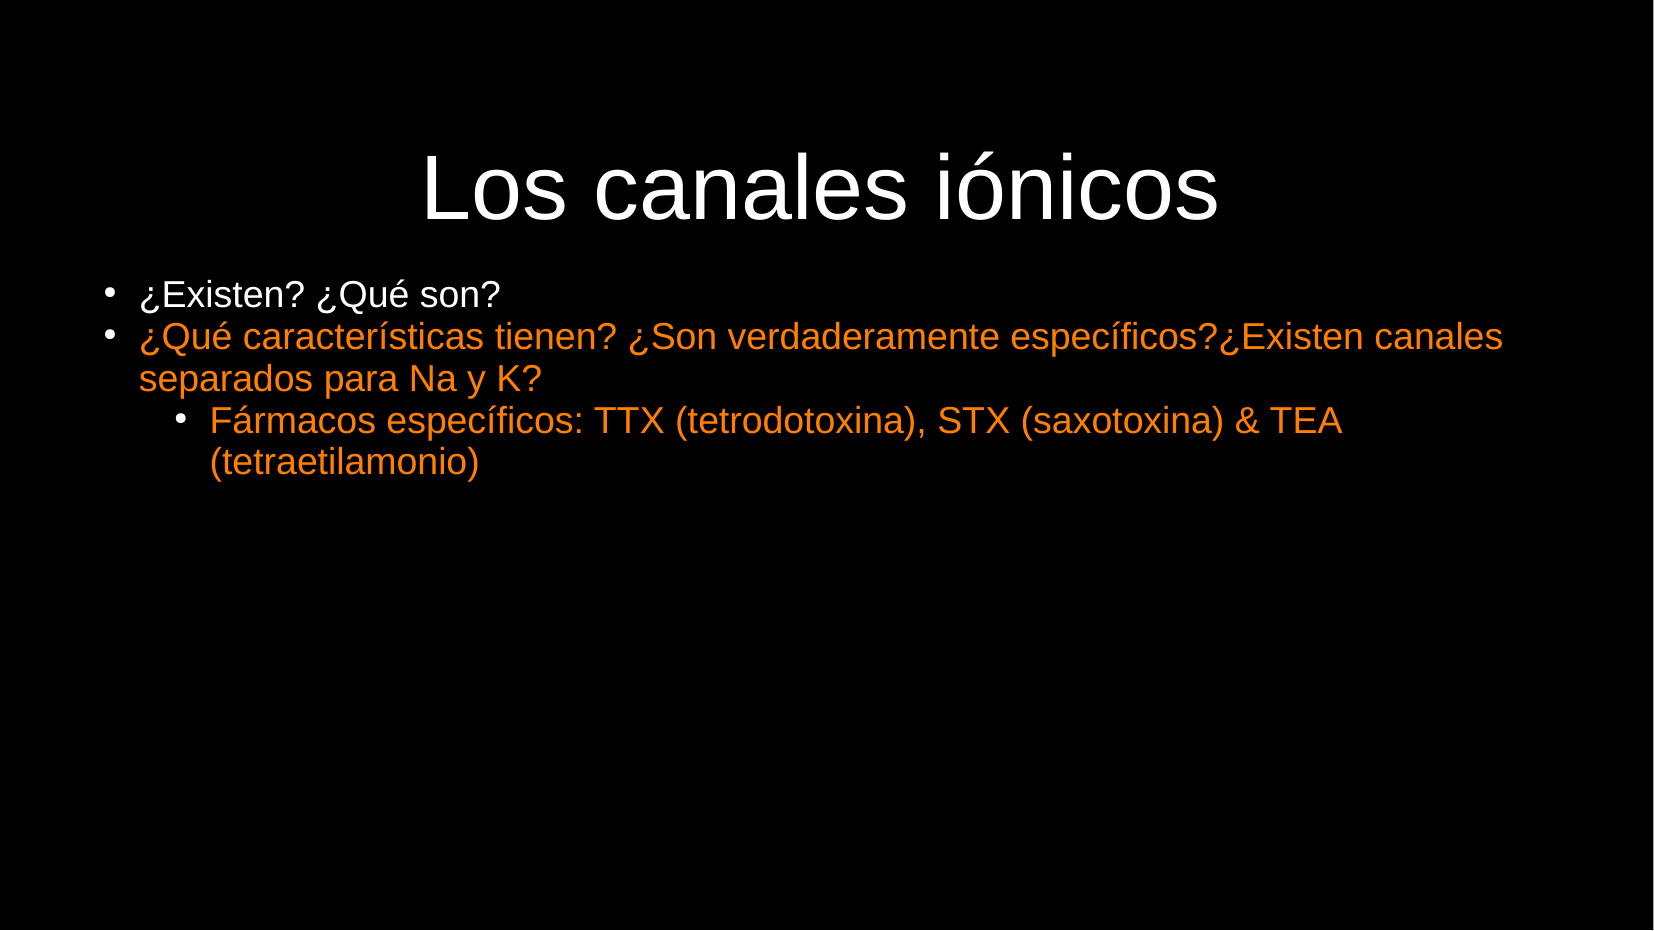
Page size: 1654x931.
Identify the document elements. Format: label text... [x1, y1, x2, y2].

text_box ¿Existen? ¿Qué son? ¿Qué características tienen? ¿Son verdaderamente específicos?¿Existen canales separados para Na y K? Fármacos específicos: TTX (tetrodotoxina), STX (saxotoxina) & TEA (tetraetilamonio) [88, 265, 1565, 491]
title Los canales iónicos [76, 110, 1565, 266]
